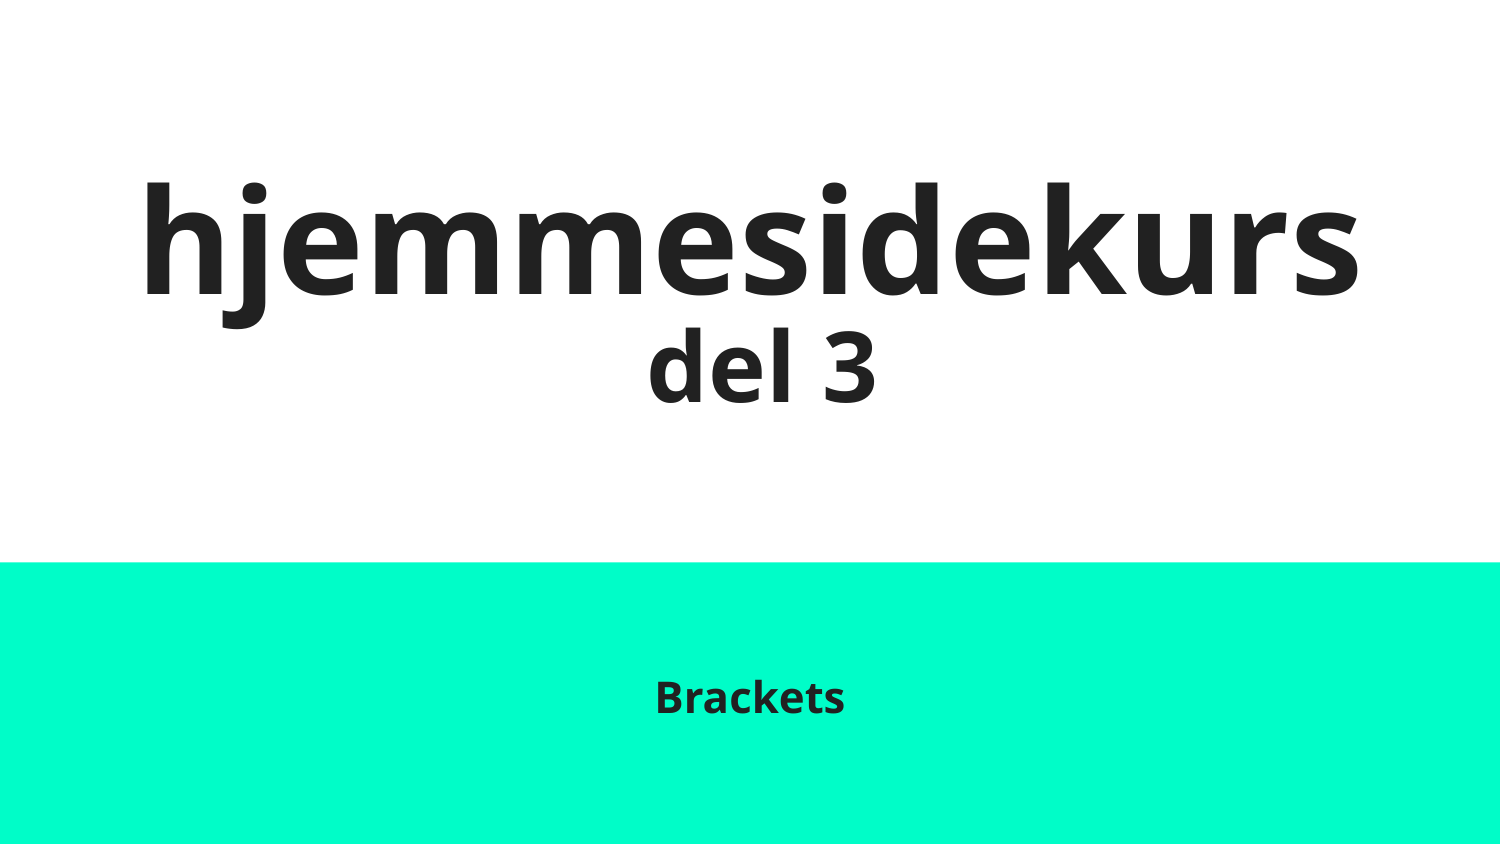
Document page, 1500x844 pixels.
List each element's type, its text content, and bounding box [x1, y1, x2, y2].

subtitle Brackets [51, 638, 1449, 755]
title hjemmesidekurs [51, 64, 1449, 305]
title del 3 [51, 305, 1474, 422]
